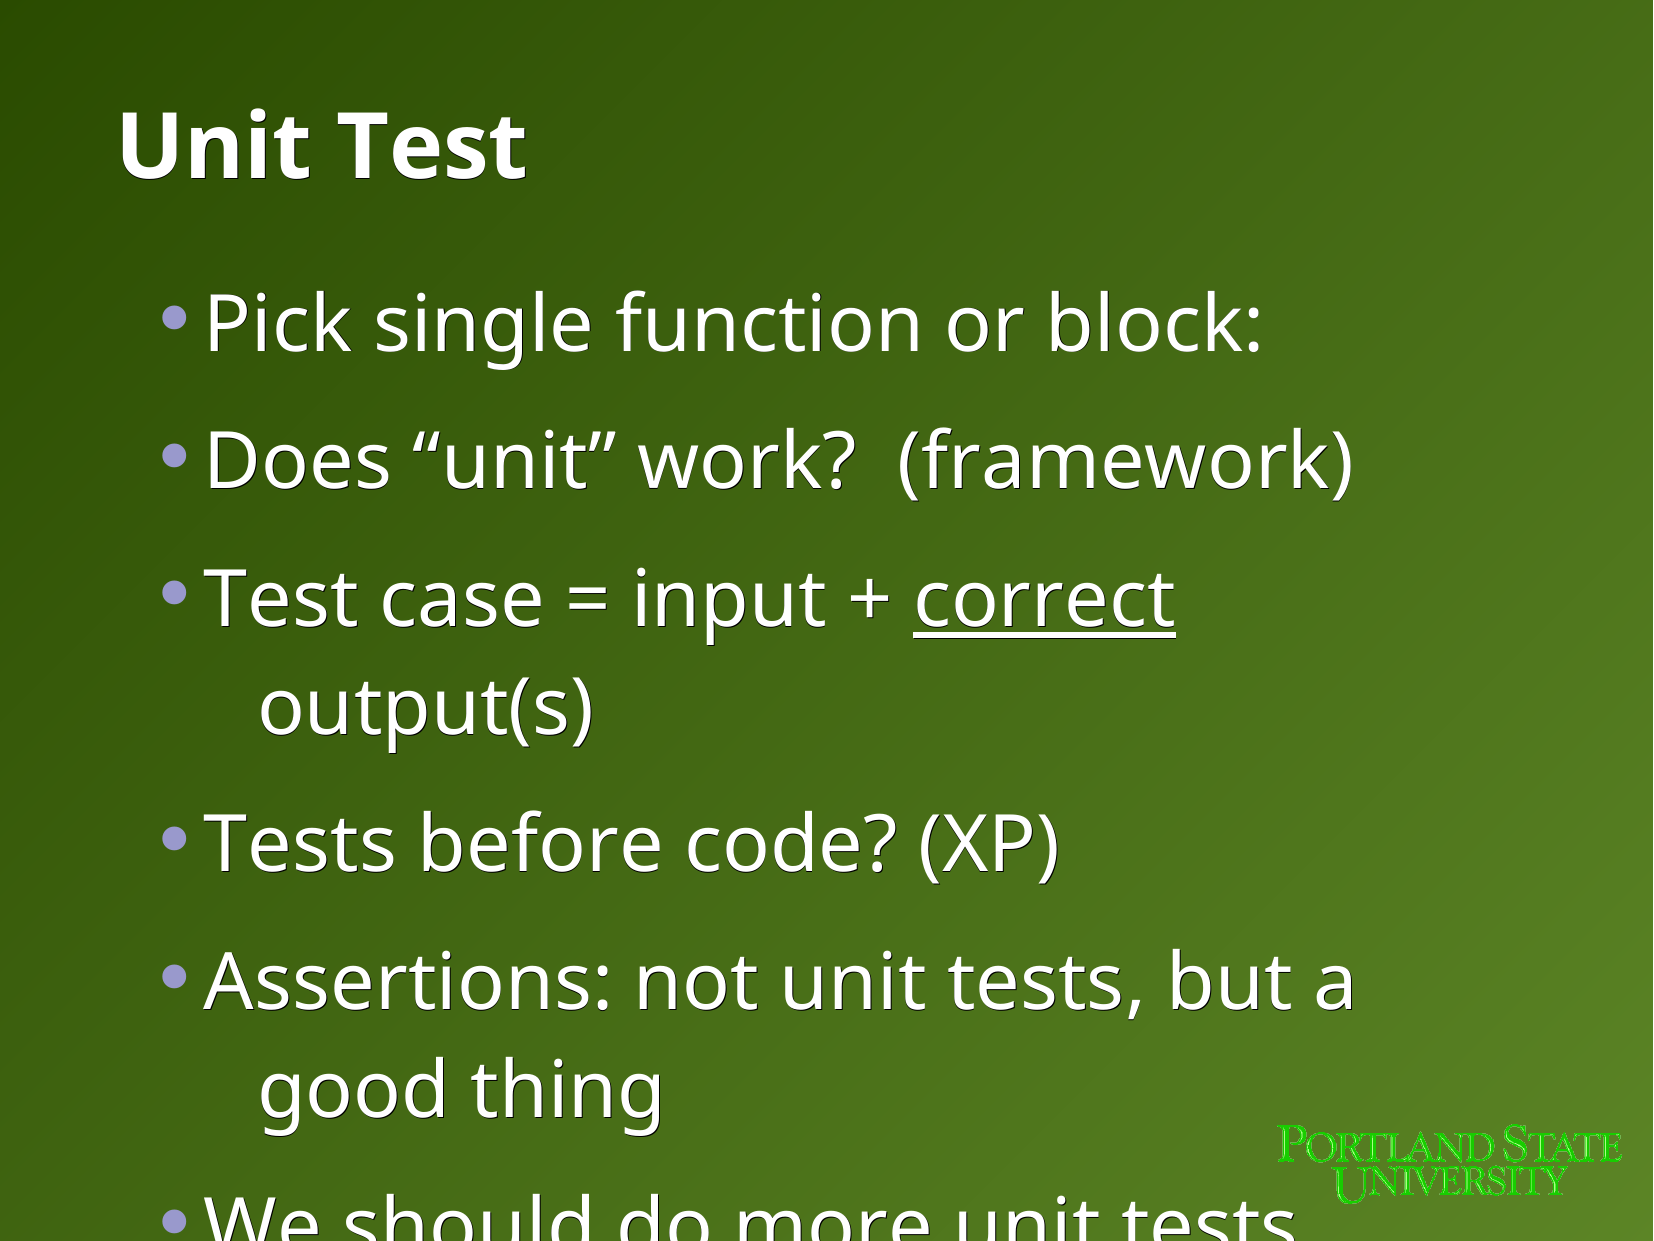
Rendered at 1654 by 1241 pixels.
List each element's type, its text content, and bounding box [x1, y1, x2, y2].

picture [1277, 1124, 1622, 1204]
list Pick single function or block: Does “unit” work? (framework) Test case = input + correct output(s) Tests before code? (XP) Assertions: not unit tests, but a good thing We should do more unit tests [115, 266, 1527, 1071]
title Unit Test [115, 86, 1527, 200]
